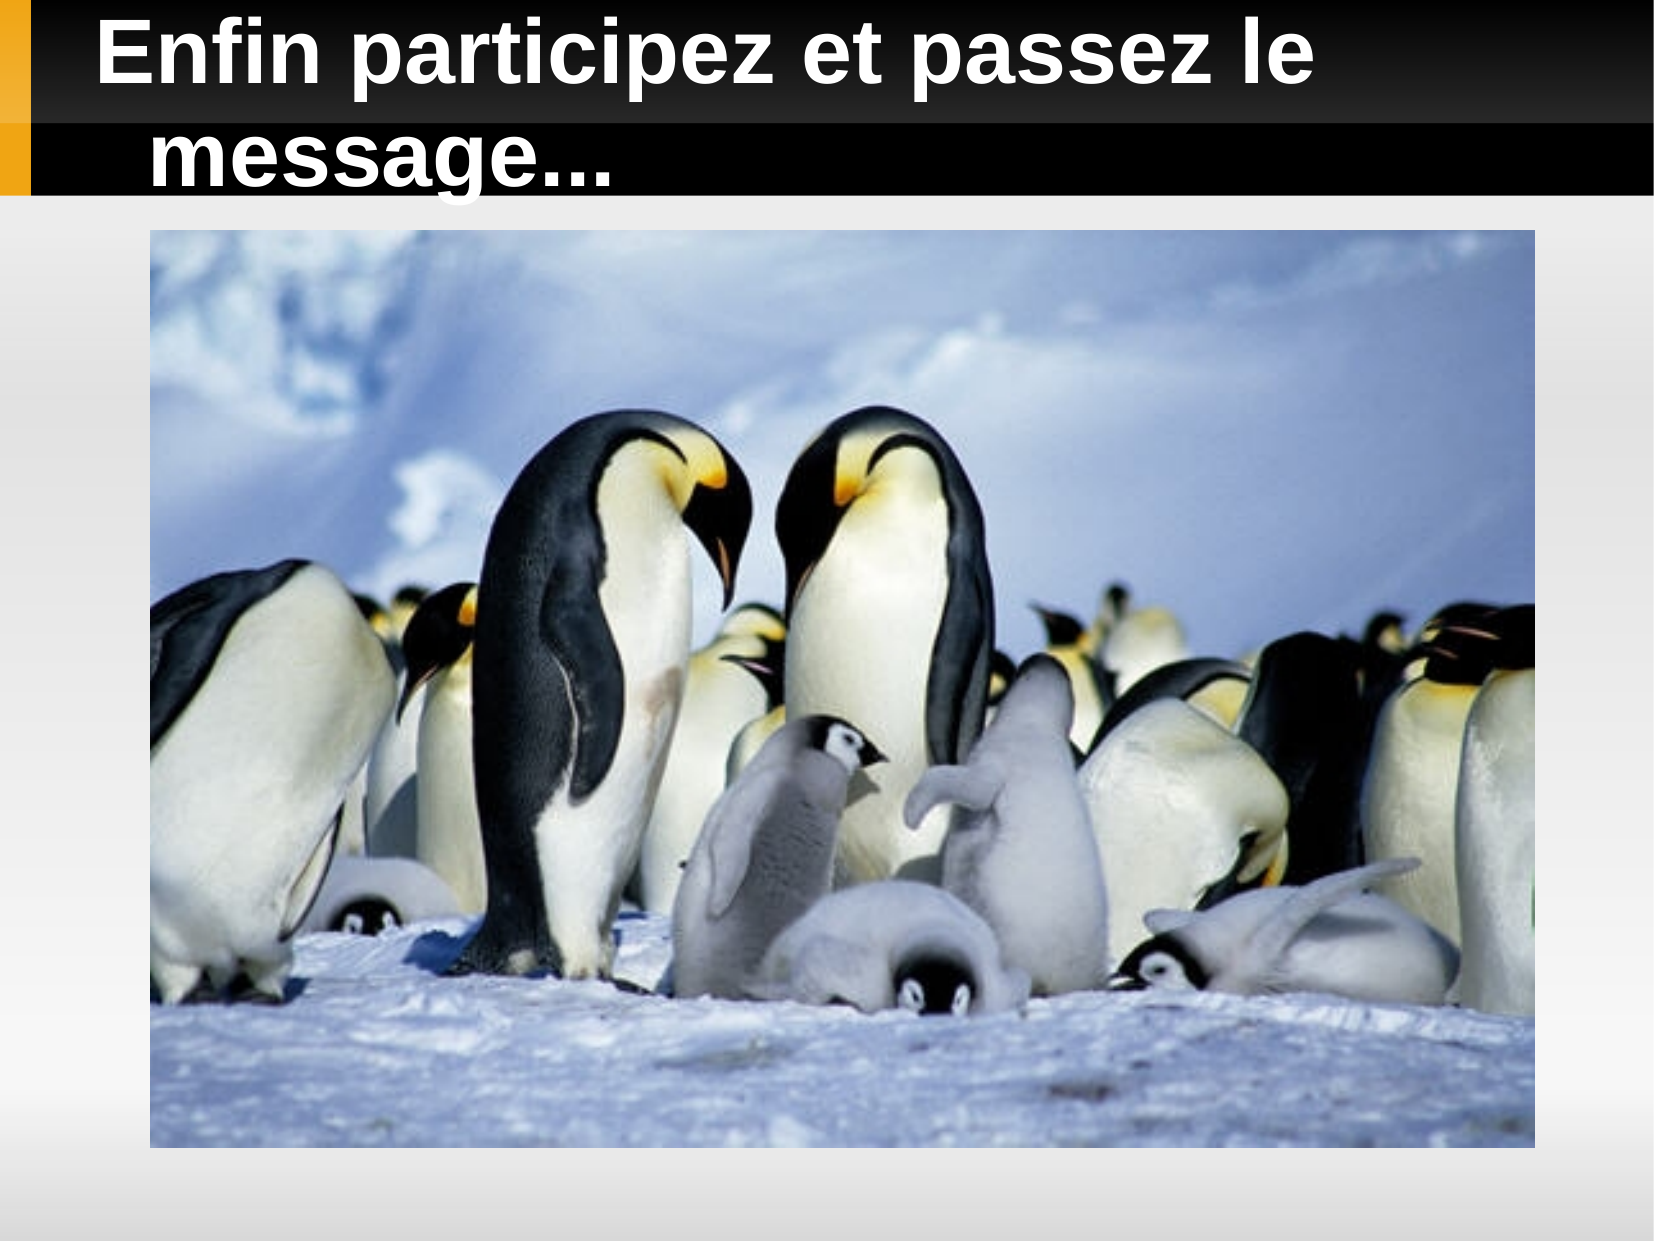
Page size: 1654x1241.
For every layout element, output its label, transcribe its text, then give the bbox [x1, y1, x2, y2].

picture [0, 0, 1654, 1241]
title Enfin participez et passez le message... [76, 0, 1565, 208]
